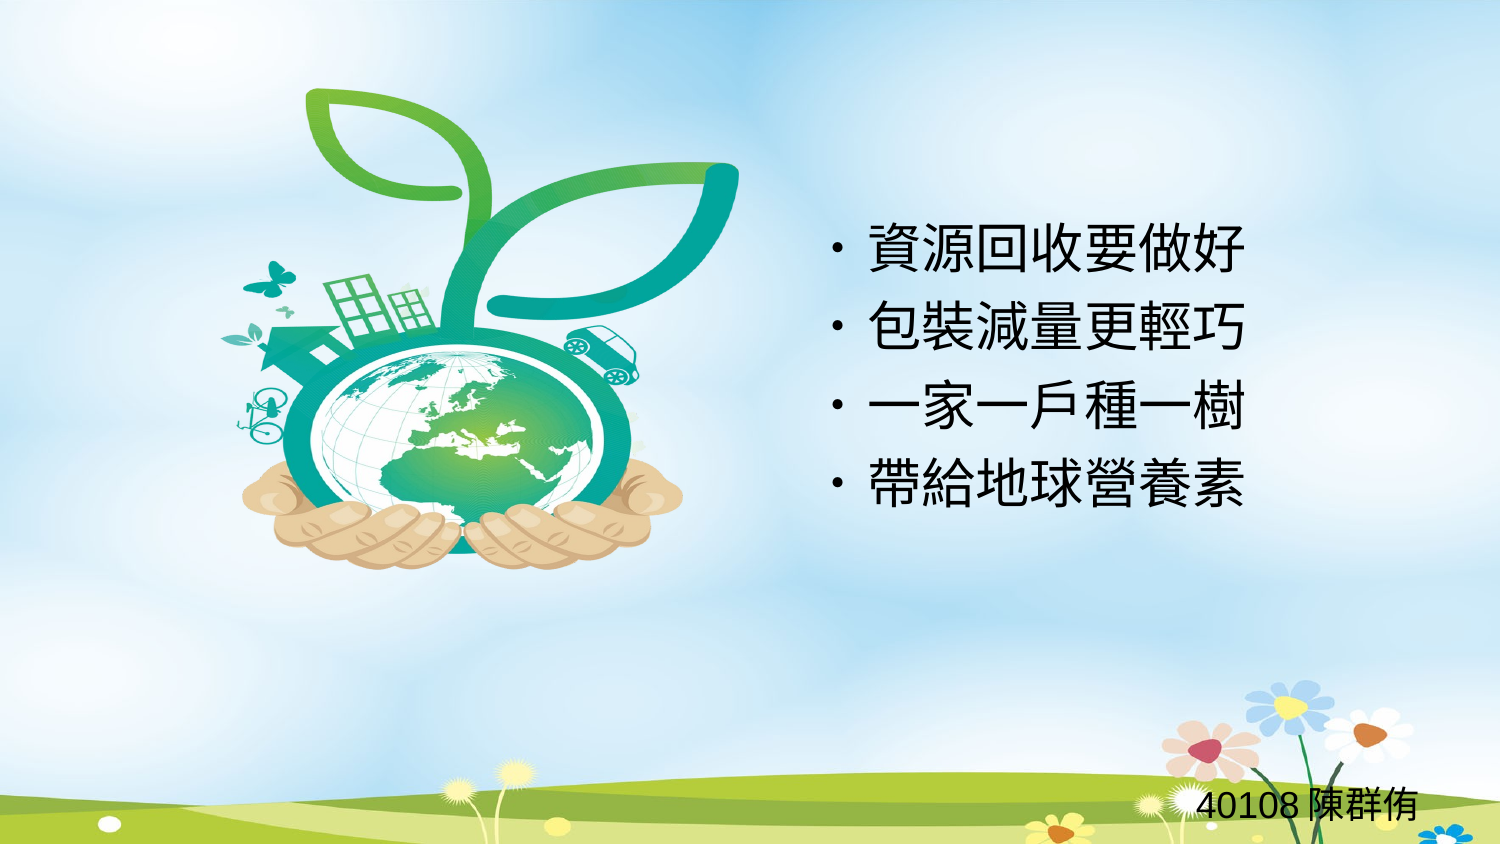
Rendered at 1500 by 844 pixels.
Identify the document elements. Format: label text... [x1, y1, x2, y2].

text_box ˙資源回收要做好 ˙包裝減量更輕巧 ˙一家一戶種一樹 ˙帶給地球營養素 [809, 155, 1312, 560]
picture [1460, 833, 1500, 844]
picture [0, 0, 1500, 844]
text_box 40108陳群侑 [1181, 767, 1500, 833]
